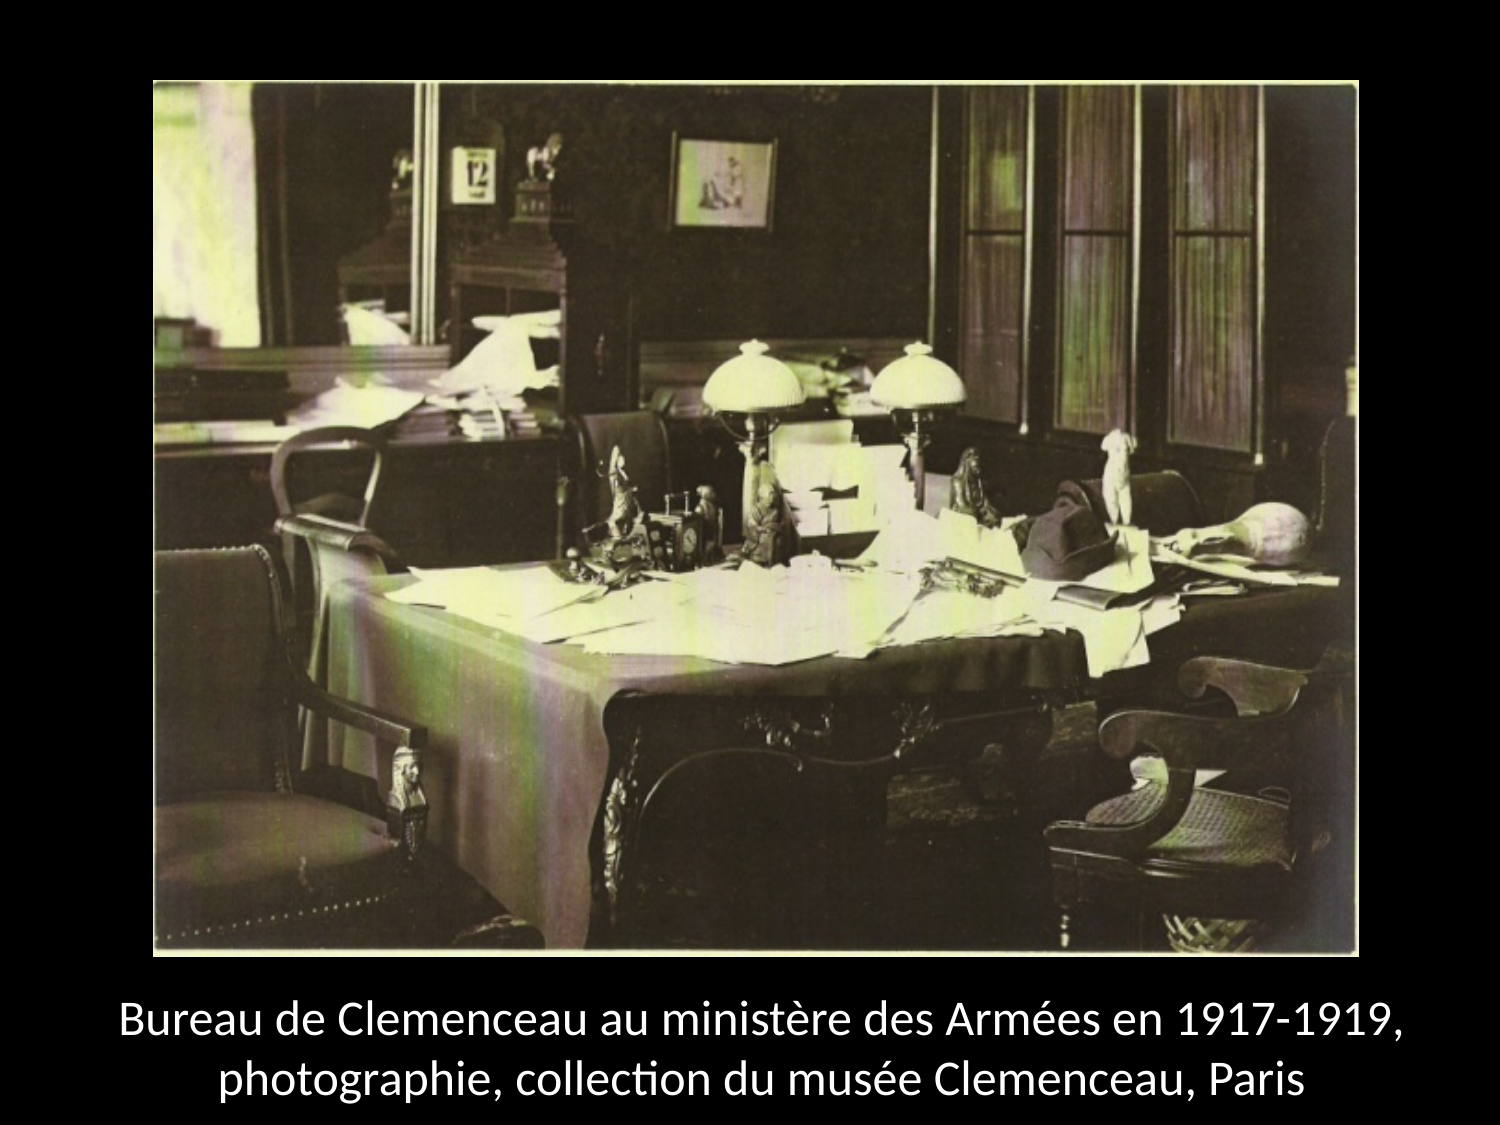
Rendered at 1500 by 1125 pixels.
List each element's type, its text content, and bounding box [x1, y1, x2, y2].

picture [153, 80, 1359, 957]
title Bureau de Clemenceau au ministère des Armées en 1917-1919, photographie, collection du musée Clemenceau, Paris [64, 999, 1459, 1092]
